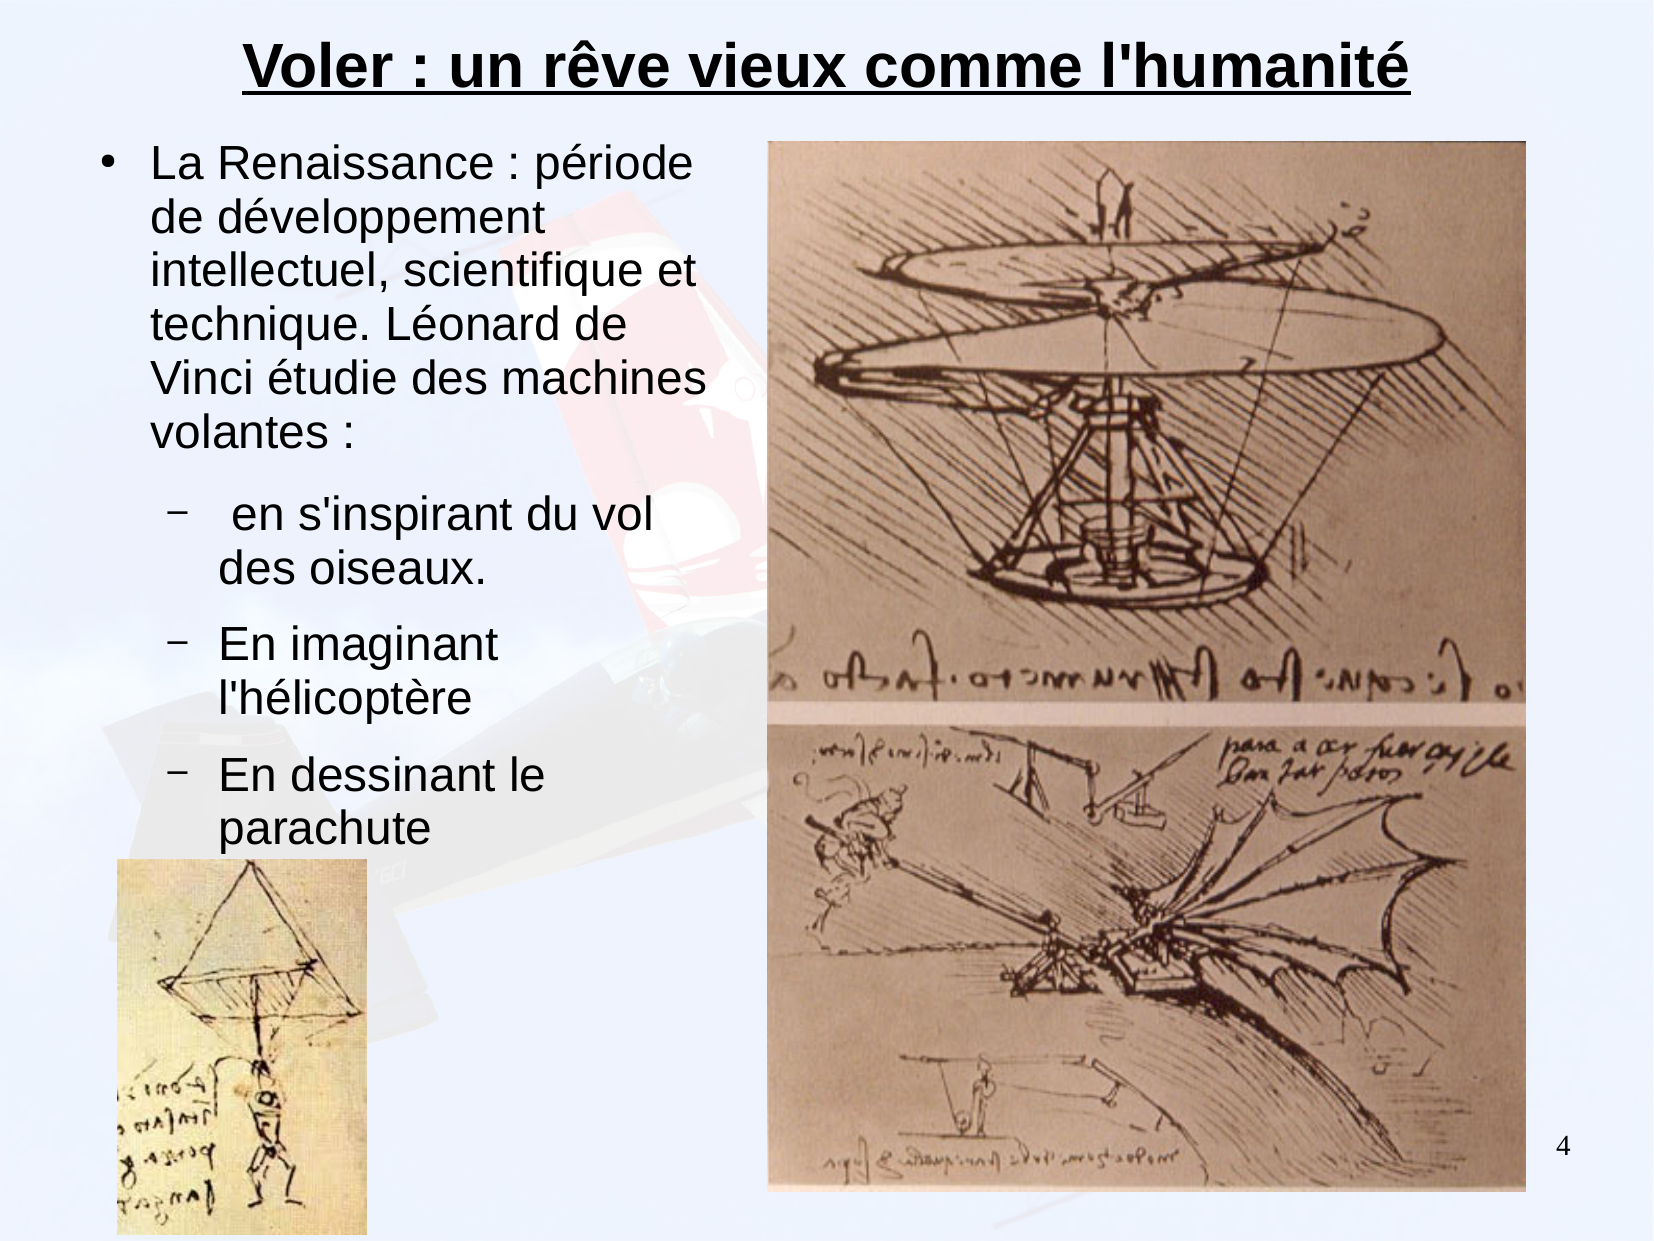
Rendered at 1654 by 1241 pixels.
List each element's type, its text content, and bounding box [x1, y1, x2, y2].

list La Renaissance : période de développement intellectuel, scientifique et technique. Léonard de Vinci étudie des machines volantes : en s'inspirant du vol des oiseaux. En imaginant l'hélicoptère En dessinant le parachute [82, 135, 745, 856]
title Voler : un rêve vieux comme l'humanité [82, 31, 1571, 101]
picture [0, 0, 1654, 1241]
